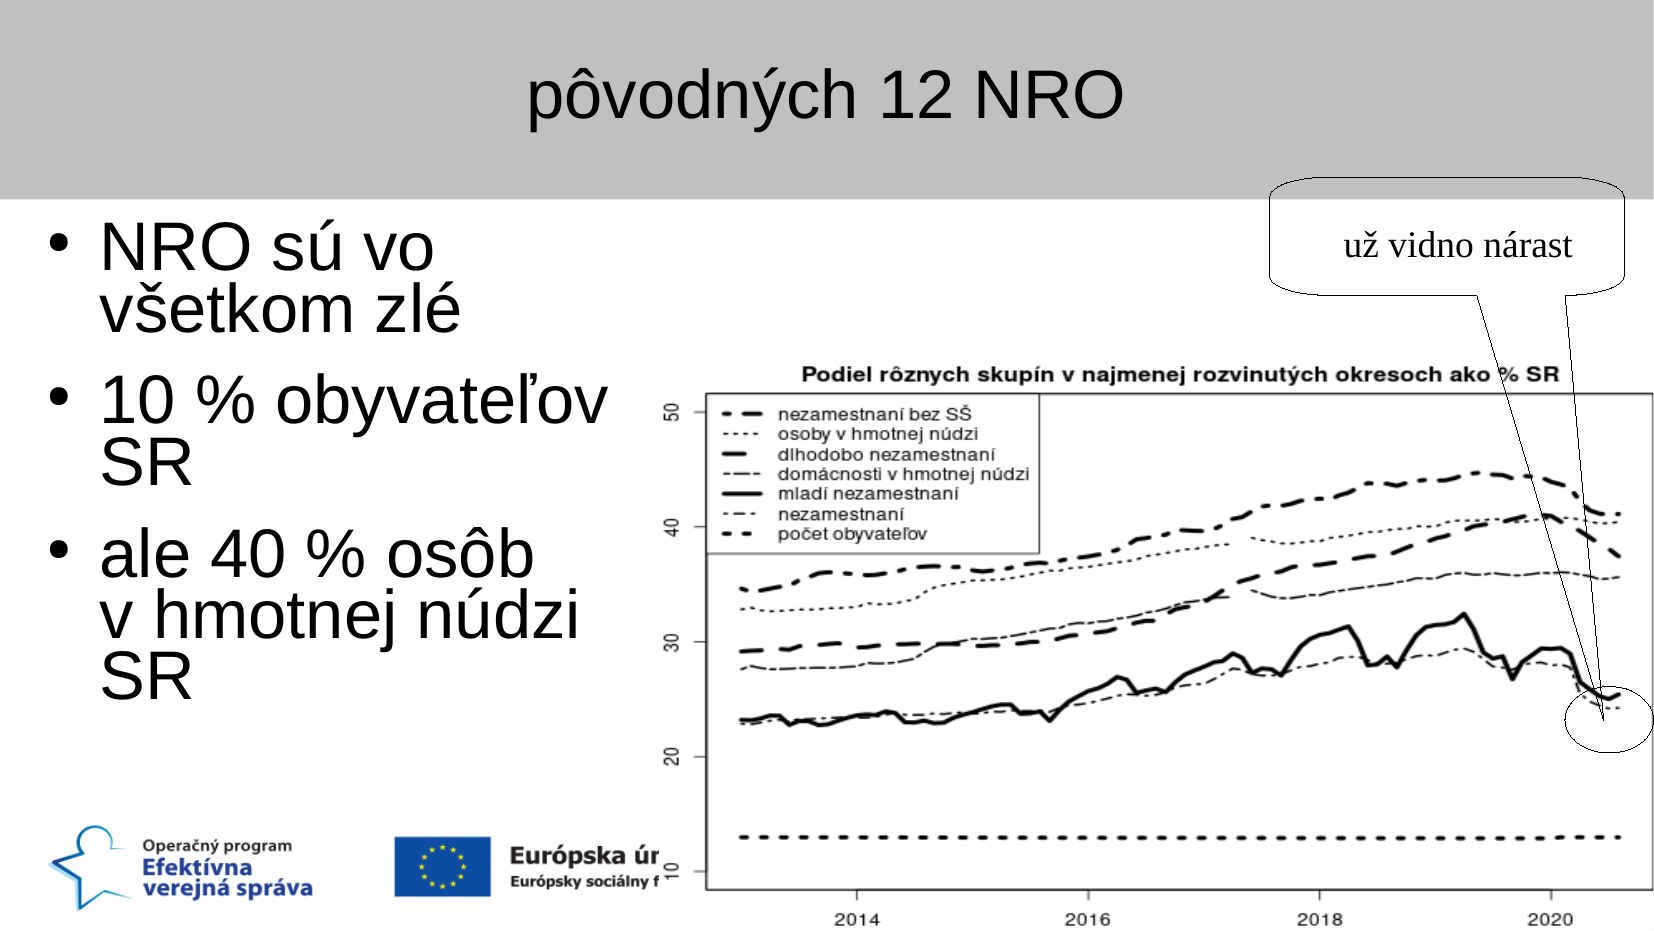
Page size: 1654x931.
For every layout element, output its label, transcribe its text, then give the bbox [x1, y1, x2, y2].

title pôvodných 12 NRO [88, 22, 1565, 178]
picture [29, 354, 1654, 931]
list NRO sú vo všetkom zlé 10 % obyvateľov SR ale 40 % osôb v hmotnej núdzi SR [29, 221, 680, 808]
text_box už vidno nárast [1328, 221, 1595, 304]
